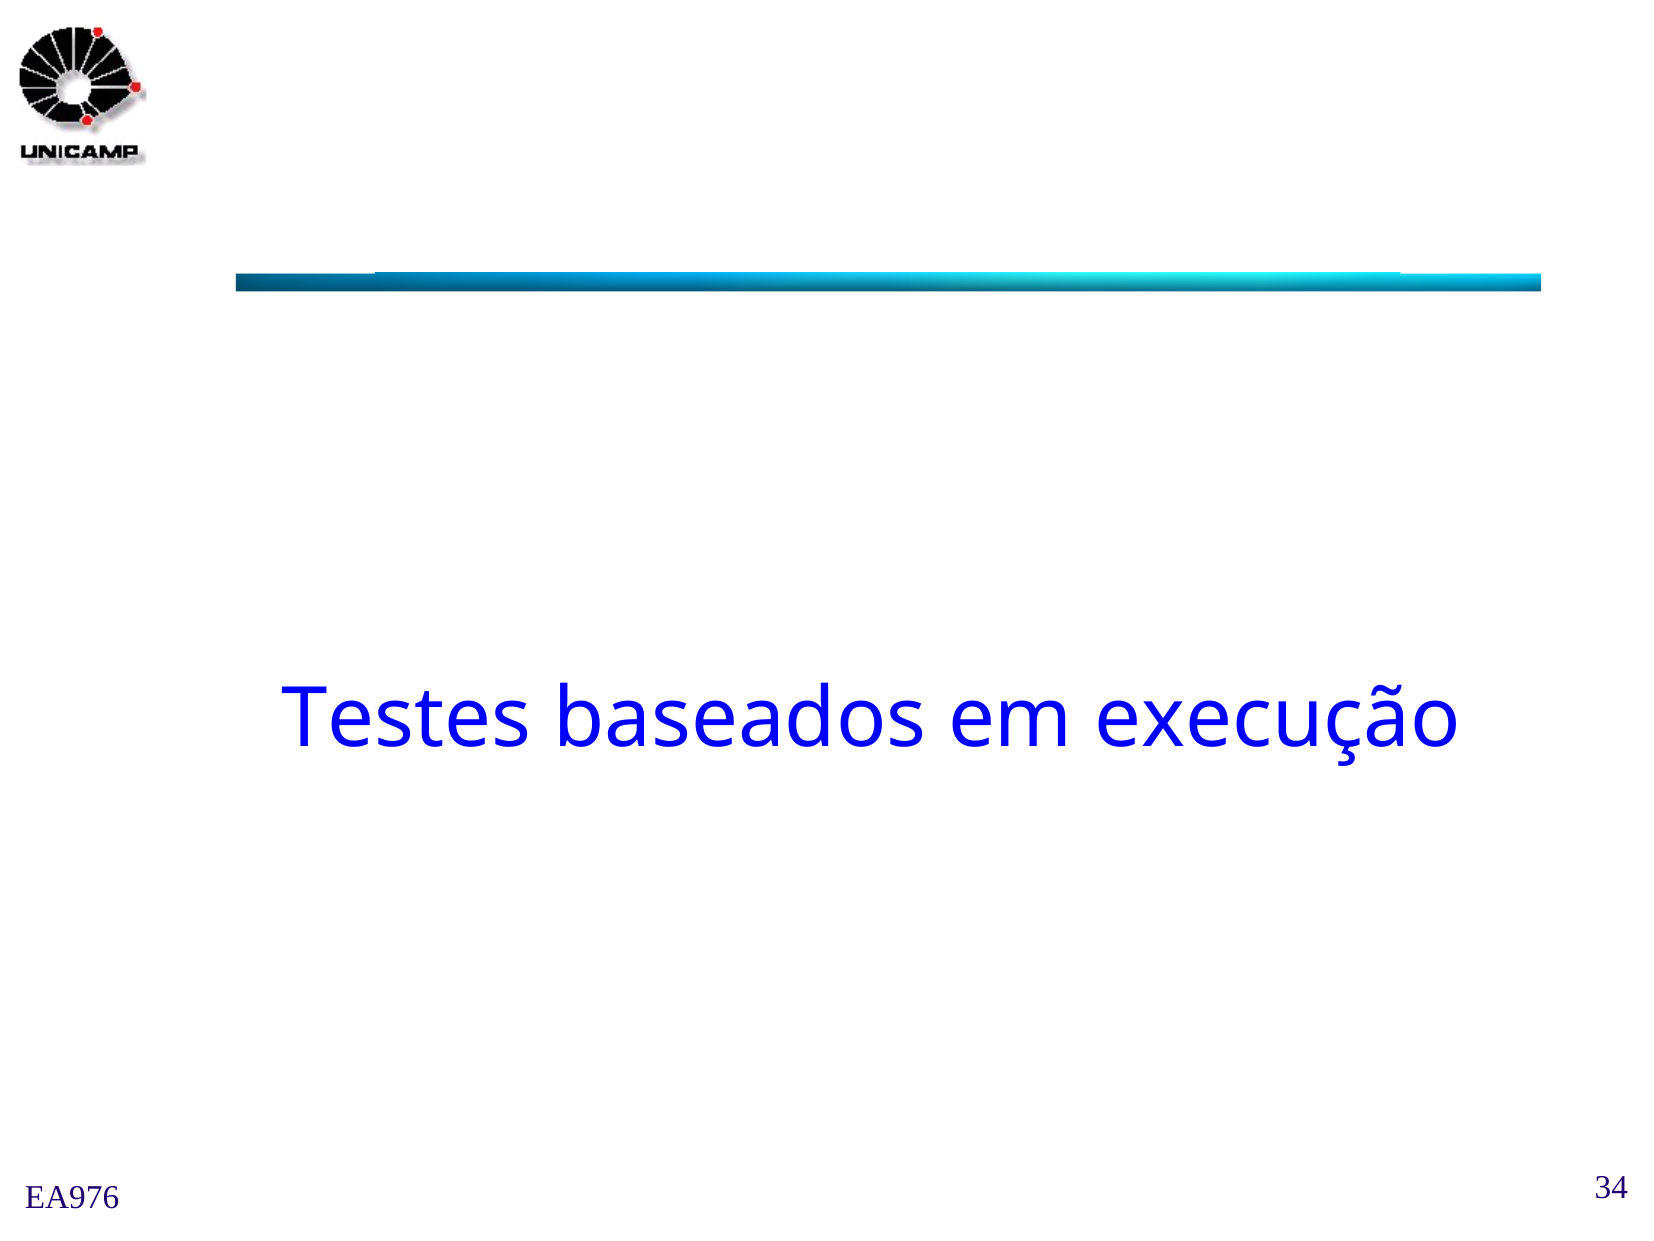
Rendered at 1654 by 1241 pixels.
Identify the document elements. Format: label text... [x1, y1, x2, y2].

title Testes baseados em execução [237, 539, 1506, 768]
picture [125, 272, 1654, 295]
